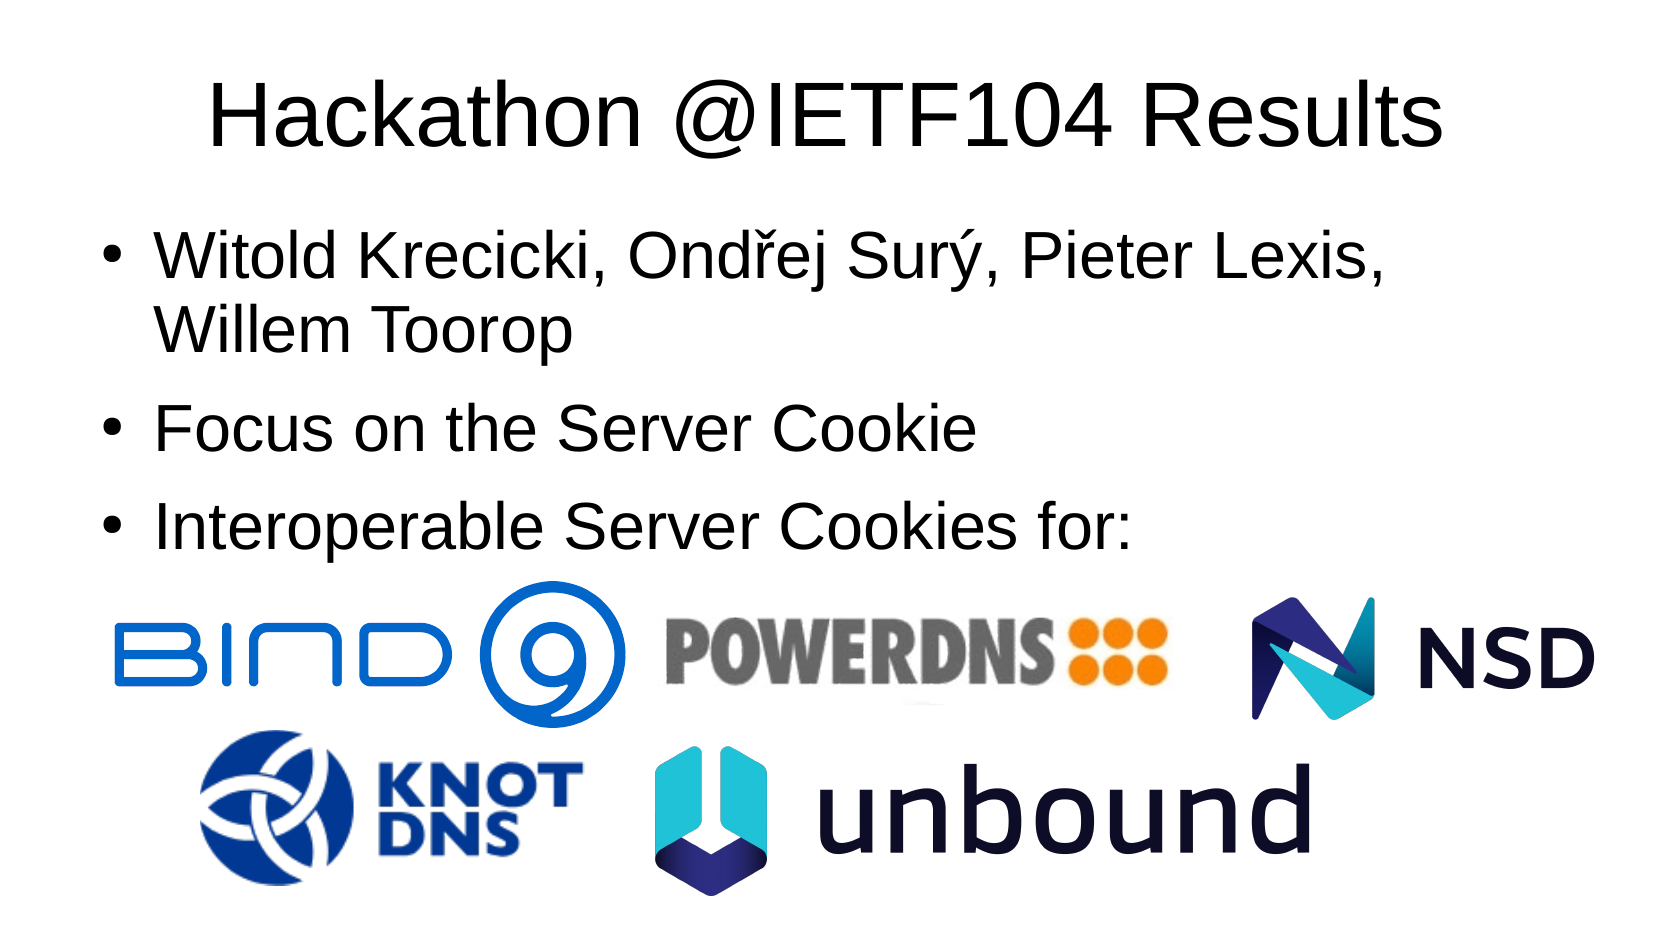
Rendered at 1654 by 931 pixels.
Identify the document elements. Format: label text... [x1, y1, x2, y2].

list Witold Krecicki, Ondřej Surý, Pieter Lexis, Willem Toorop Focus on the Server Cookie Interoperable Server Cookies for: [82, 217, 1571, 758]
picture [114, 537, 1654, 931]
title Hackathon @IETF104 Results [82, 37, 1571, 193]
